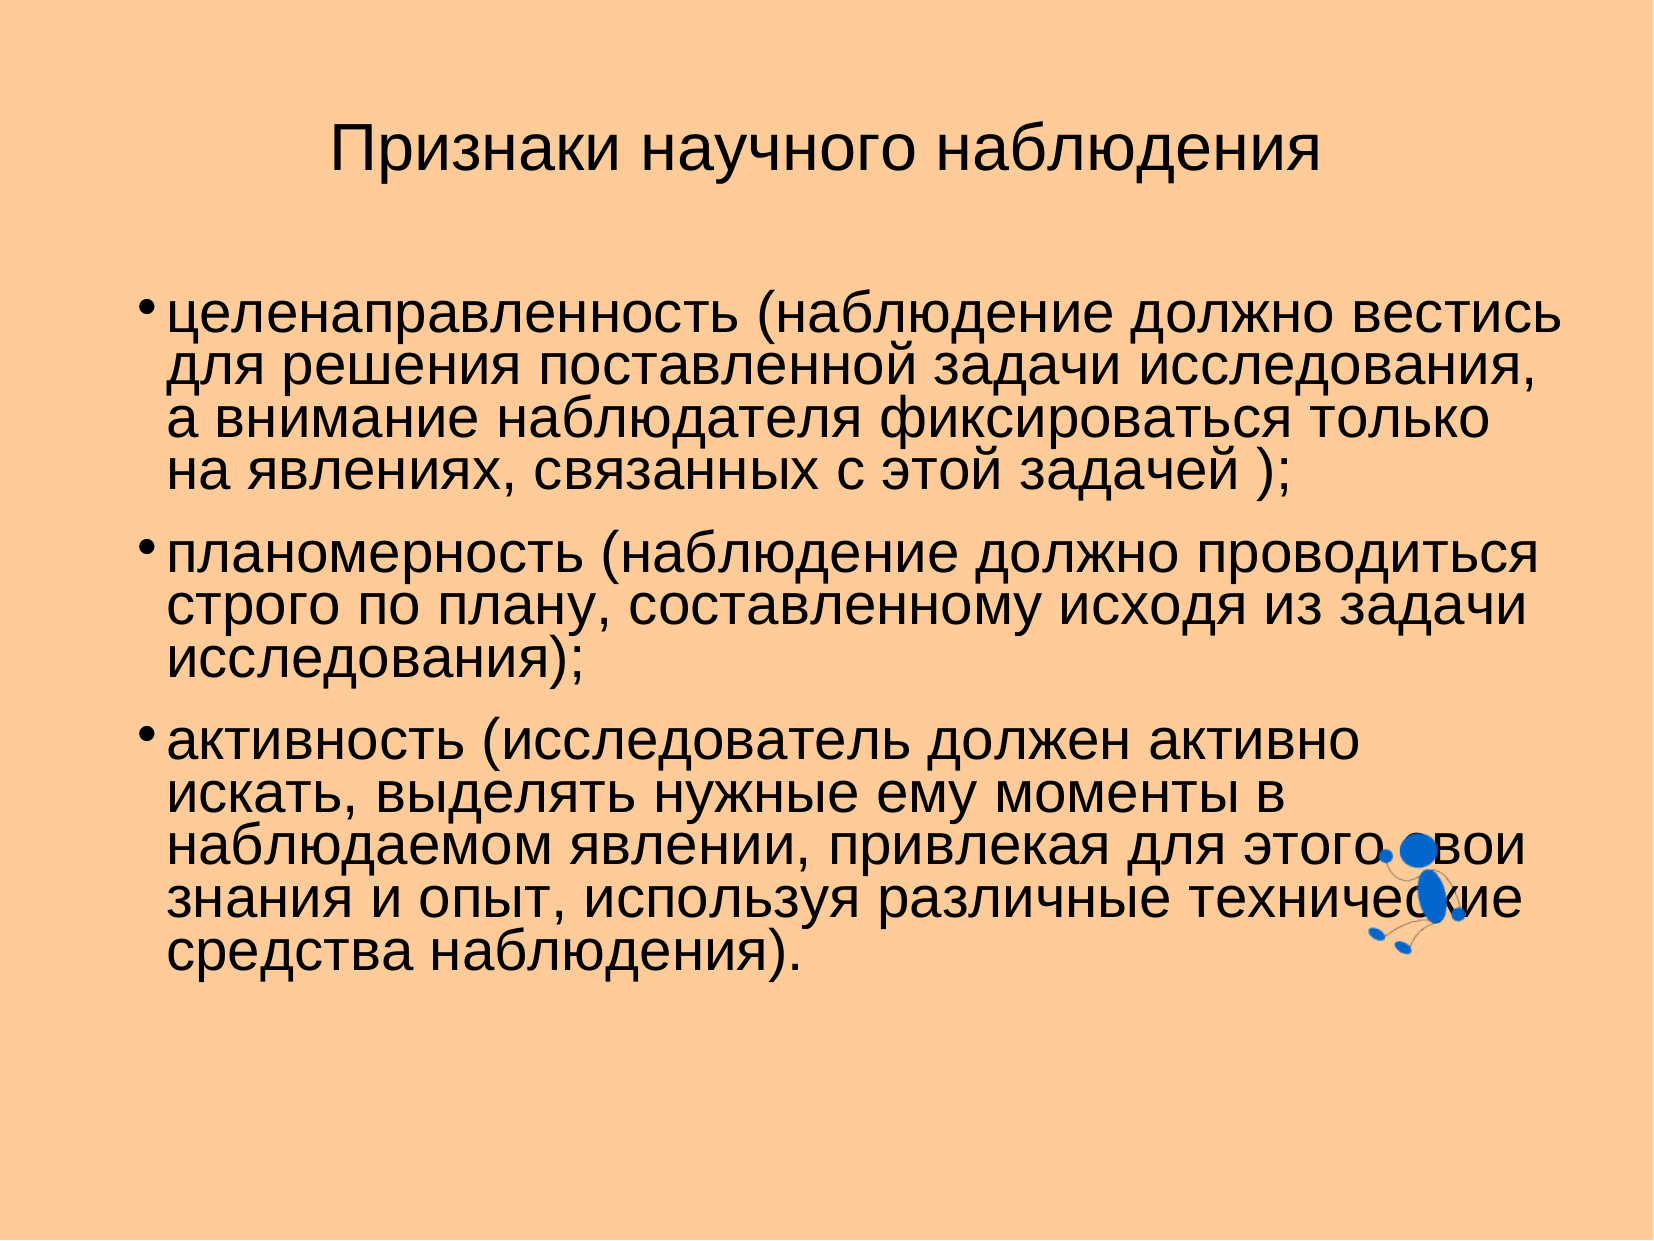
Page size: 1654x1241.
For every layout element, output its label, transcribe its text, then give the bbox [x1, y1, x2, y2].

picture [1351, 797, 1477, 973]
list целенаправленность (наблюдение должно вестись для решения поставленной задачи исследования, а внимание наблюдателя фиксироваться только на явлениях, связанных с этой задачей ); планомерность (наблюдение должно проводиться строго по плану, составленному исходя из задачи исследования); активность (исследователь должен активно искать, выделять нужные ему моменты в наблюдаемом явлении, привлекая для этого свои знания и опыт, используя различные технические средства наблюдения). [82, 290, 1571, 997]
title Признаки научного наблюдения [82, 56, 1571, 249]
